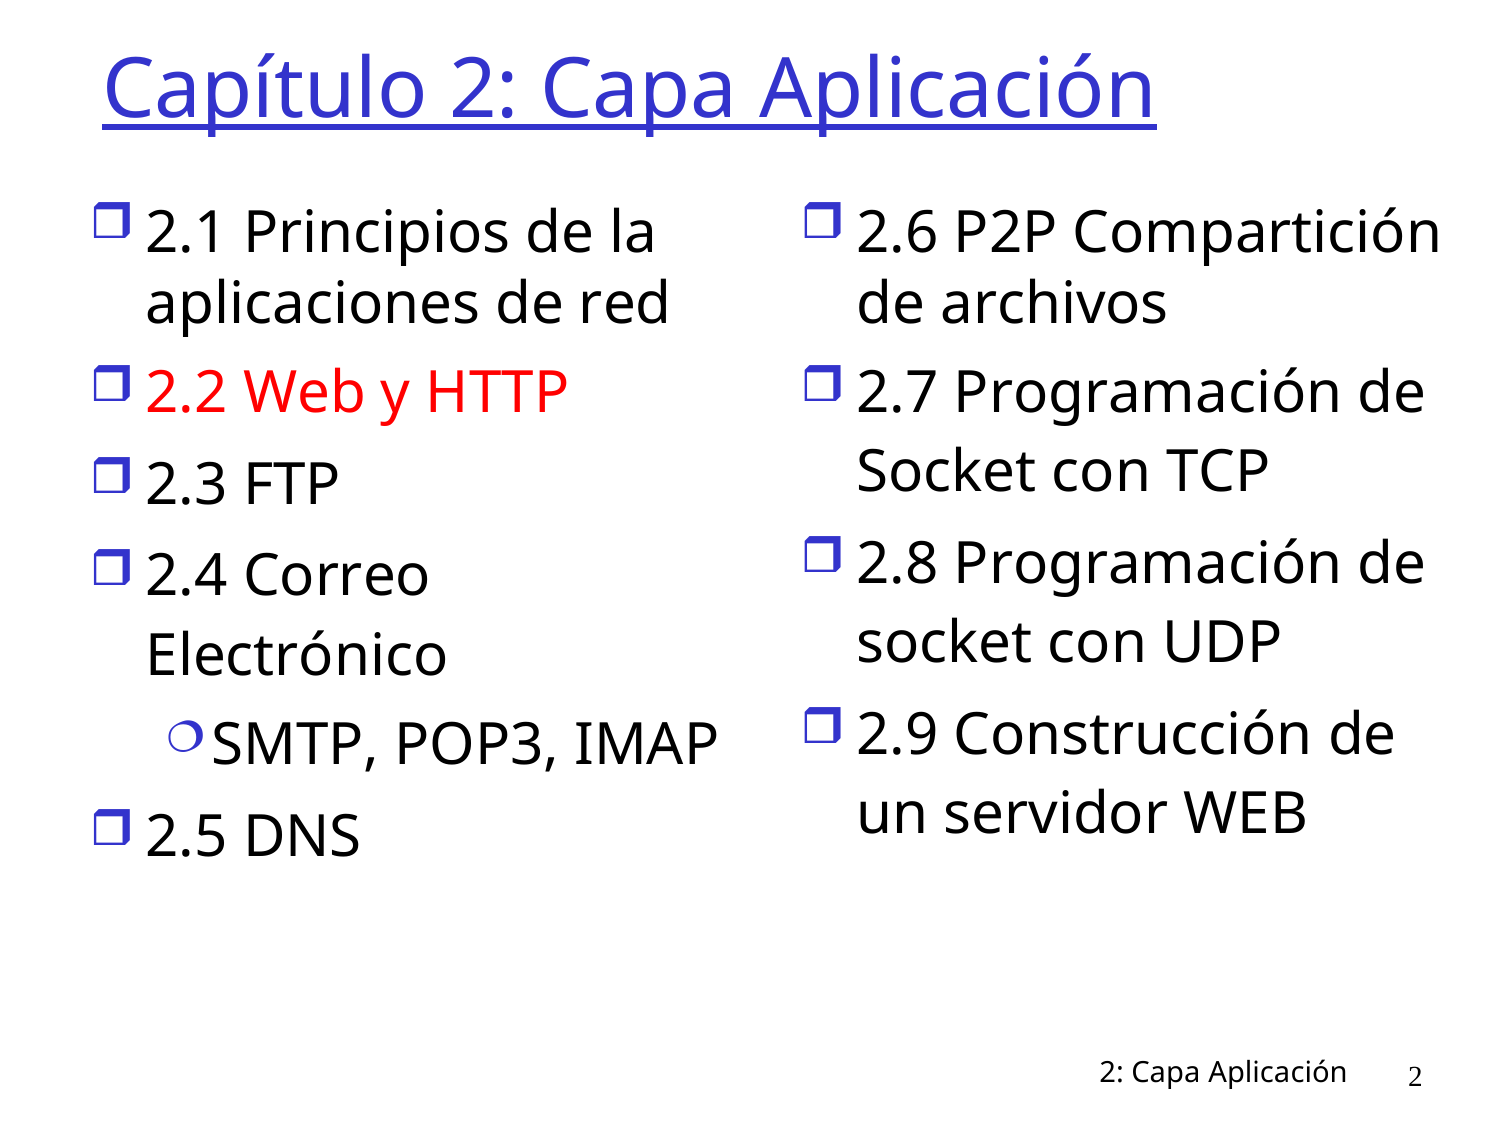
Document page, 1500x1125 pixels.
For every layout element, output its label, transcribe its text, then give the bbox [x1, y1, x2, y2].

list 2.6 P2P Compartición de archivos 2.7 Programación de Socket con TCP 2.8 Programación de socket con UDP 2.9 Construcción de un servidor WEB [785, 187, 1464, 1066]
title Capítulo 2: Capa Aplicación [87, 15, 1463, 158]
list 2.1 Principios de la aplicaciones de red 2.2 Web y HTTP 2.3 FTP 2.4 Correo Electrónico SMTP, POP3, IMAP 2.5 DNS [75, 187, 753, 1066]
